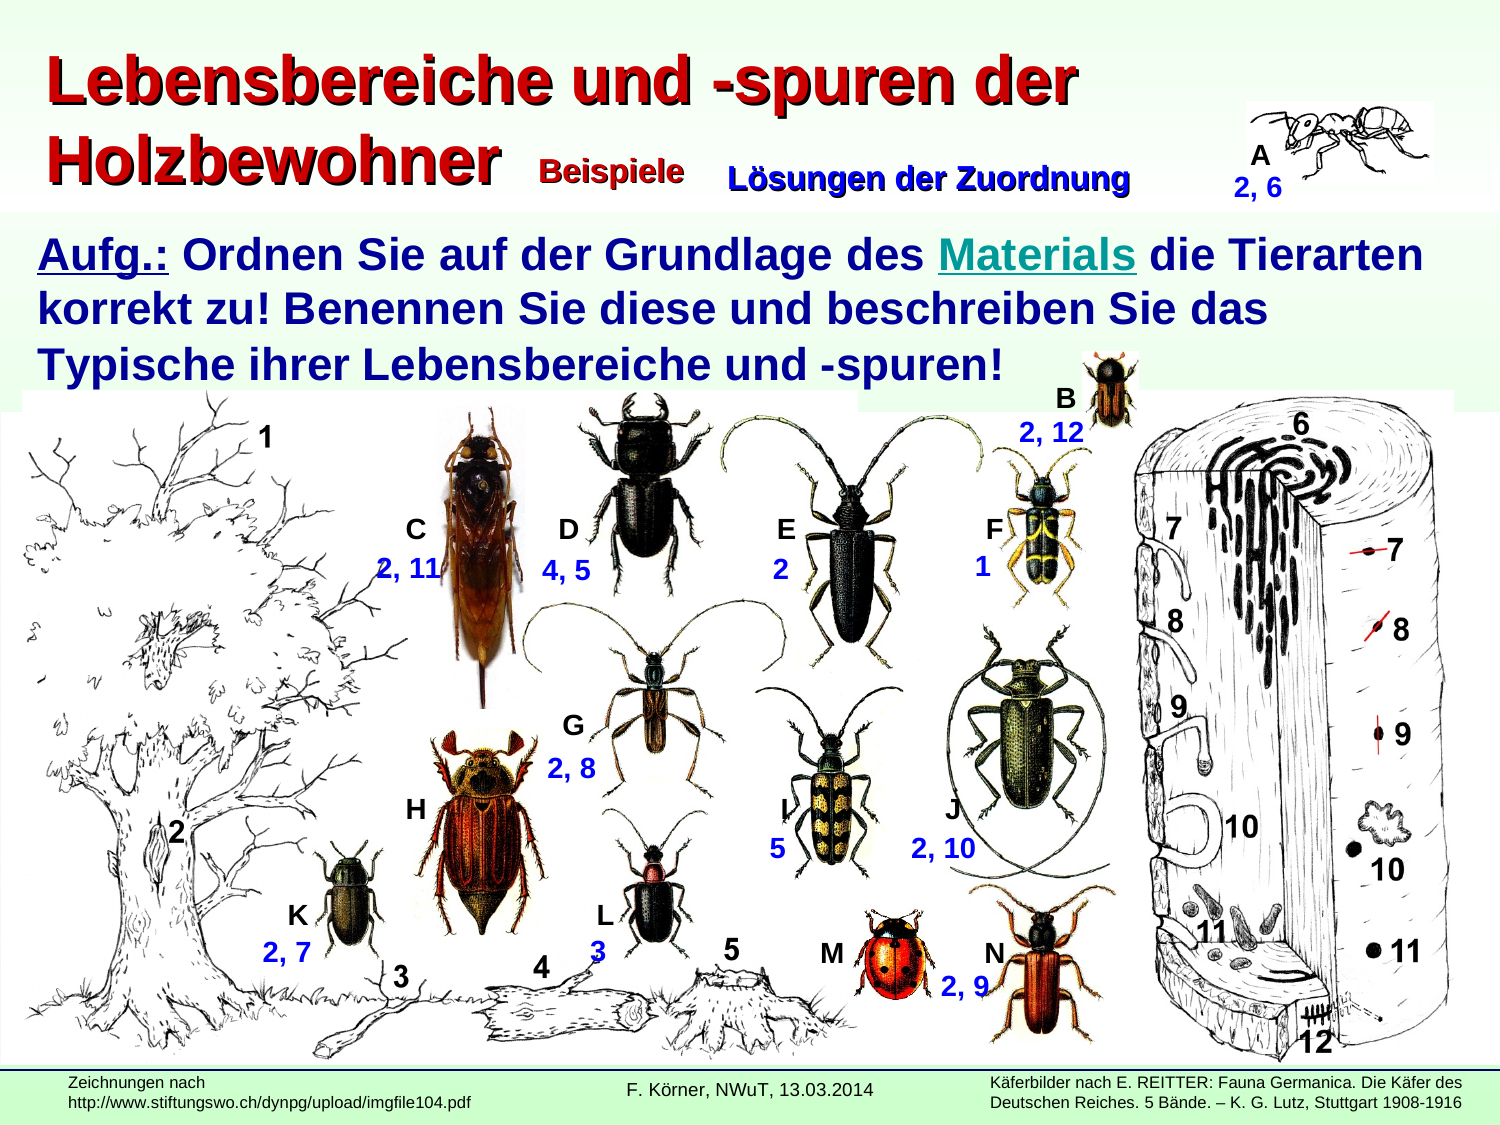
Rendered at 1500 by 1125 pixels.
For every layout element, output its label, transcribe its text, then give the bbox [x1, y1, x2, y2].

picture [1082, 351, 1139, 372]
text_box 2, 8 [524, 741, 639, 801]
text_box A [1258, 148, 1263, 157]
text_box 2, 6 [1210, 160, 1306, 212]
text_box Käferbilder nach E. REITTER: Fauna Germanica. Die Käfer des Deutschen Reiches. 5 Bände. – K. G. Lutz, Stuttgart 1908-1916 [975, 1064, 1495, 1120]
text_box C D E F [357, 502, 1111, 551]
text_box H I J [341, 782, 1116, 833]
text_box Aufg.: Ordnen Sie auf der Grundlage des Materials die Tierarten korrekt zu! Benennen Sie diese und beschreiben Sie das Typische ihrer Lebensbereiche und -spuren! [22, 216, 1477, 406]
text_box B [1061, 399, 1070, 405]
text_box 5 [746, 821, 814, 880]
text_box 4, 5 [519, 543, 634, 602]
text_box B [1061, 391, 1069, 396]
picture [1246, 101, 1434, 185]
text_box K L [231, 888, 413, 937]
text_box 2, 12 [996, 405, 1111, 465]
text_box 2, 11 [353, 542, 473, 601]
text_box Lösungen der Zuordnung [687, 148, 1165, 211]
text_box A [1210, 128, 1306, 160]
text_box 3 [567, 924, 682, 983]
text_box 2, 7 [239, 925, 355, 984]
text_box 1 [951, 539, 1017, 599]
text_box K L [293, 916, 302, 925]
text_box B [991, 372, 1177, 431]
text_box M N [990, 949, 996, 959]
text_box M N [797, 926, 1093, 984]
picture [0, 390, 1500, 1065]
text_box K L [549, 888, 714, 937]
text_box Zeichnungen nach http://www.stiftungswo.ch/dynpg/upload/imgfile104.pdf [53, 1064, 573, 1120]
text_box 2, 10 [888, 821, 1003, 880]
text_box 2, 9 [917, 959, 1033, 1018]
text_box 2 [749, 543, 841, 602]
text_box G [357, 698, 719, 754]
table_header Lebensbereiche und -spuren der Holzbewohner Beispiele [0, 0, 1500, 211]
